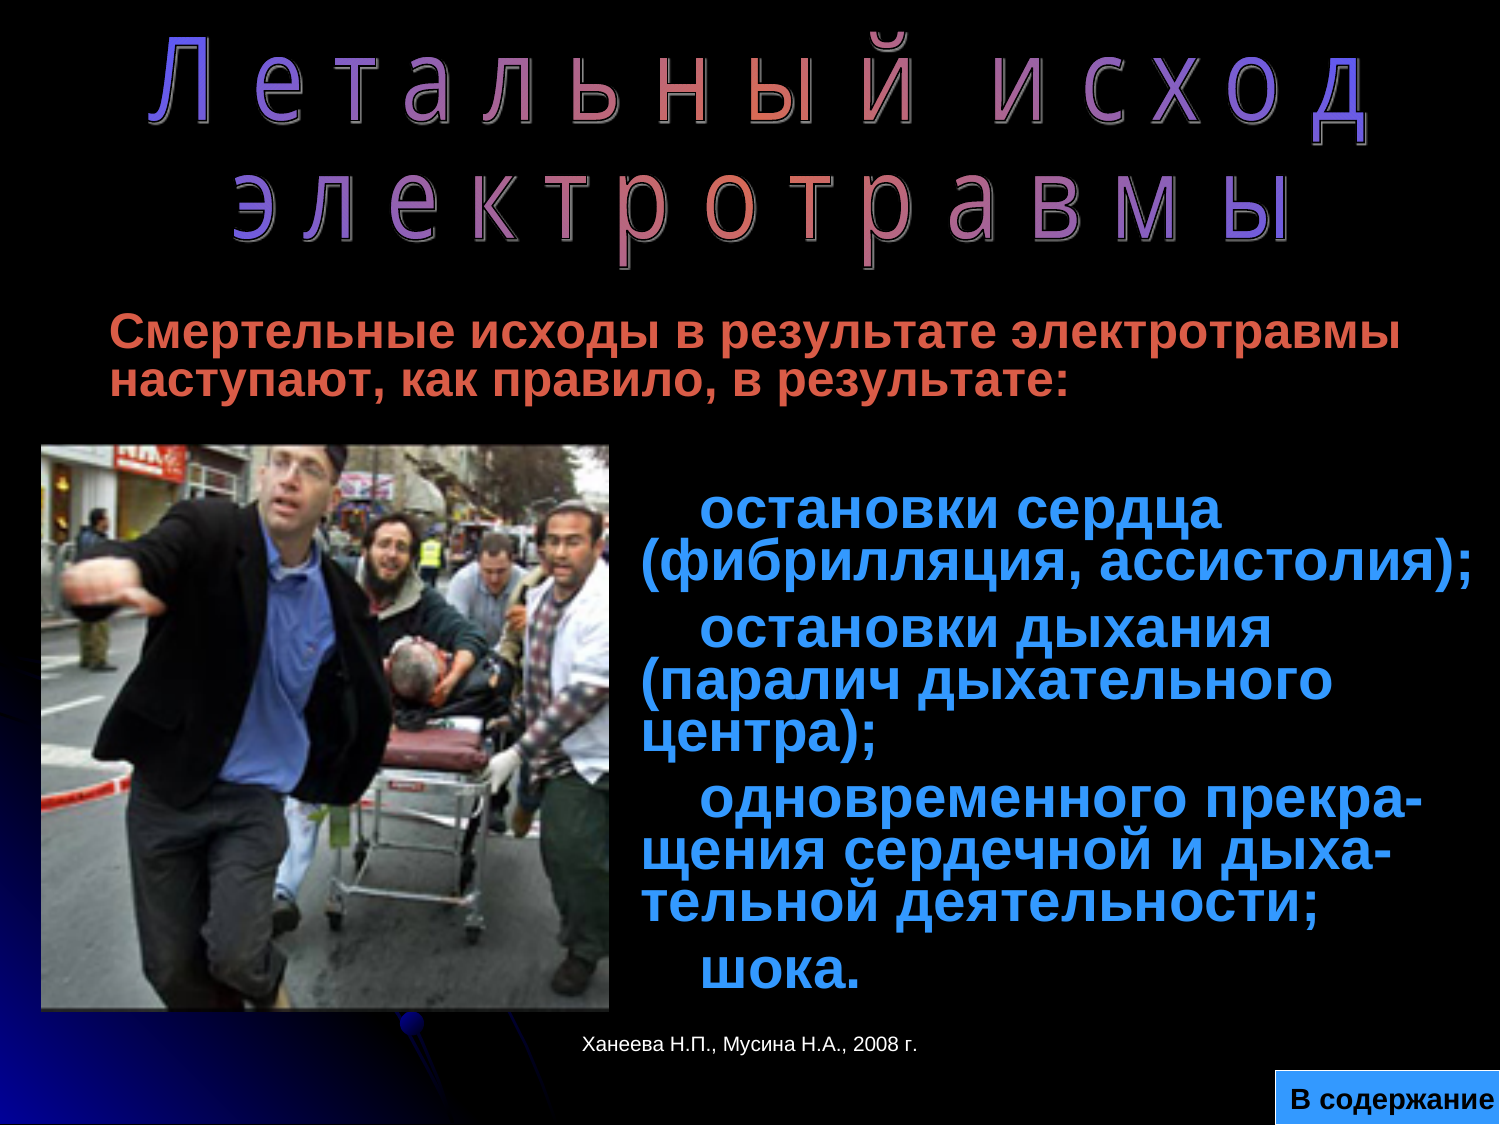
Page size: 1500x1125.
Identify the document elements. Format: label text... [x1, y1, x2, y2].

text_box Летальный исход электротравмы [233, 174, 273, 240]
text_box Летальный исход электротравмы [147, 36, 207, 122]
text_box Летальный исход электротравмы [869, 30, 906, 49]
text_box Летальный исход электротравмы [863, 57, 909, 121]
text_box В содержание [1275, 1070, 1500, 1125]
text_box Летальный исход электротравмы [658, 57, 704, 121]
text_box Летальный исход электротравмы [1225, 175, 1267, 239]
text_box Летальный исход электротравмы [404, 56, 447, 122]
text_box Летальный исход электротравмы [1034, 175, 1078, 239]
text_box Летальный исход электротравмы [750, 57, 792, 121]
text_box Летальный исход электротравмы [482, 57, 529, 122]
text_box Летальный исход электротравмы [618, 174, 665, 268]
text_box Смертельные исходы в результате электротравмы наступают, как правило, в результате: [94, 302, 1500, 414]
text_box Летальный исход электротравмы [788, 175, 831, 239]
text_box Летальный исход электротравмы [949, 174, 991, 240]
text_box Летальный исход электротравмы [544, 175, 587, 239]
text_box Летальный исход электротравмы [1084, 55, 1123, 122]
text_box Летальный исход электротравмы [572, 57, 617, 121]
text_box Летальный исход электротравмы [1117, 175, 1173, 239]
text_box Летальный исход электротравмы [994, 57, 1040, 121]
picture [41, 444, 609, 1012]
text_box Летальный исход электротравмы [390, 174, 435, 240]
text_box Летальный исход электротравмы [1150, 57, 1199, 121]
text_box Летальный исход электротравмы [1227, 55, 1276, 122]
text_box Летальный исход электротравмы [474, 175, 517, 239]
text_box Летальный исход электротравмы [255, 55, 300, 122]
text_box Летальный исход электротравмы [863, 174, 909, 268]
list остановки сердца (фибрилляция, ассистолия); остановки дыхания (паралич дыхательного центра); одновременного прекра-щения сердечной и дыха-тельной деятельности; шока. [625, 479, 1500, 1059]
text_box Летальный исход электротравмы [302, 175, 350, 240]
text_box Летальный исход электротравмы [333, 57, 376, 121]
text_box Летальный исход электротравмы [1312, 57, 1365, 143]
text_box Летальный исход электротравмы [705, 174, 754, 240]
